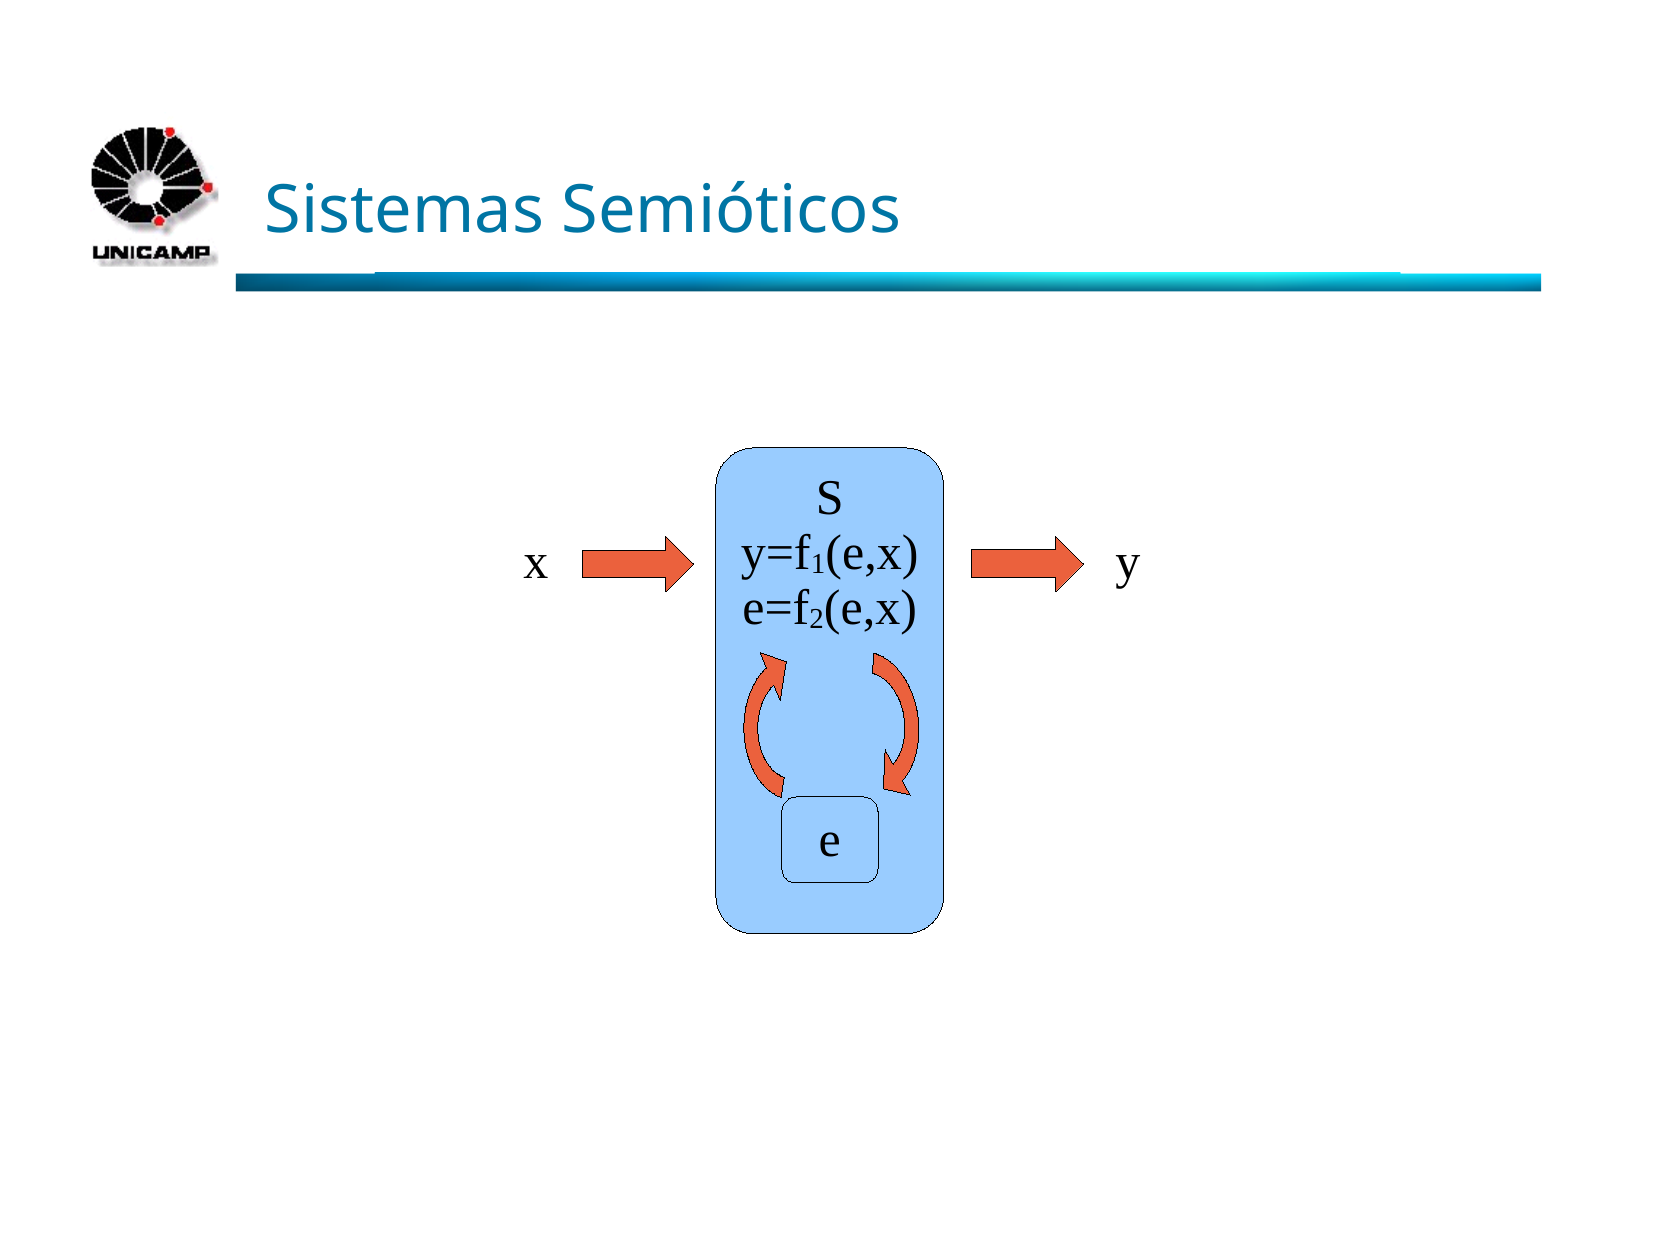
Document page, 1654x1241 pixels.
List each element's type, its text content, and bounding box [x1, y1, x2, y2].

text_box e [781, 796, 879, 883]
text_box y [1100, 526, 1156, 597]
text_box [872, 653, 919, 796]
text_box x [508, 526, 615, 597]
text_box [971, 536, 1084, 592]
text_box S y=f1(e,x) e=f2(e,x) [715, 447, 944, 934]
text_box [743, 652, 787, 798]
picture [125, 272, 1654, 295]
text_box [582, 536, 694, 592]
title Sistemas Semióticos [264, 42, 1534, 250]
